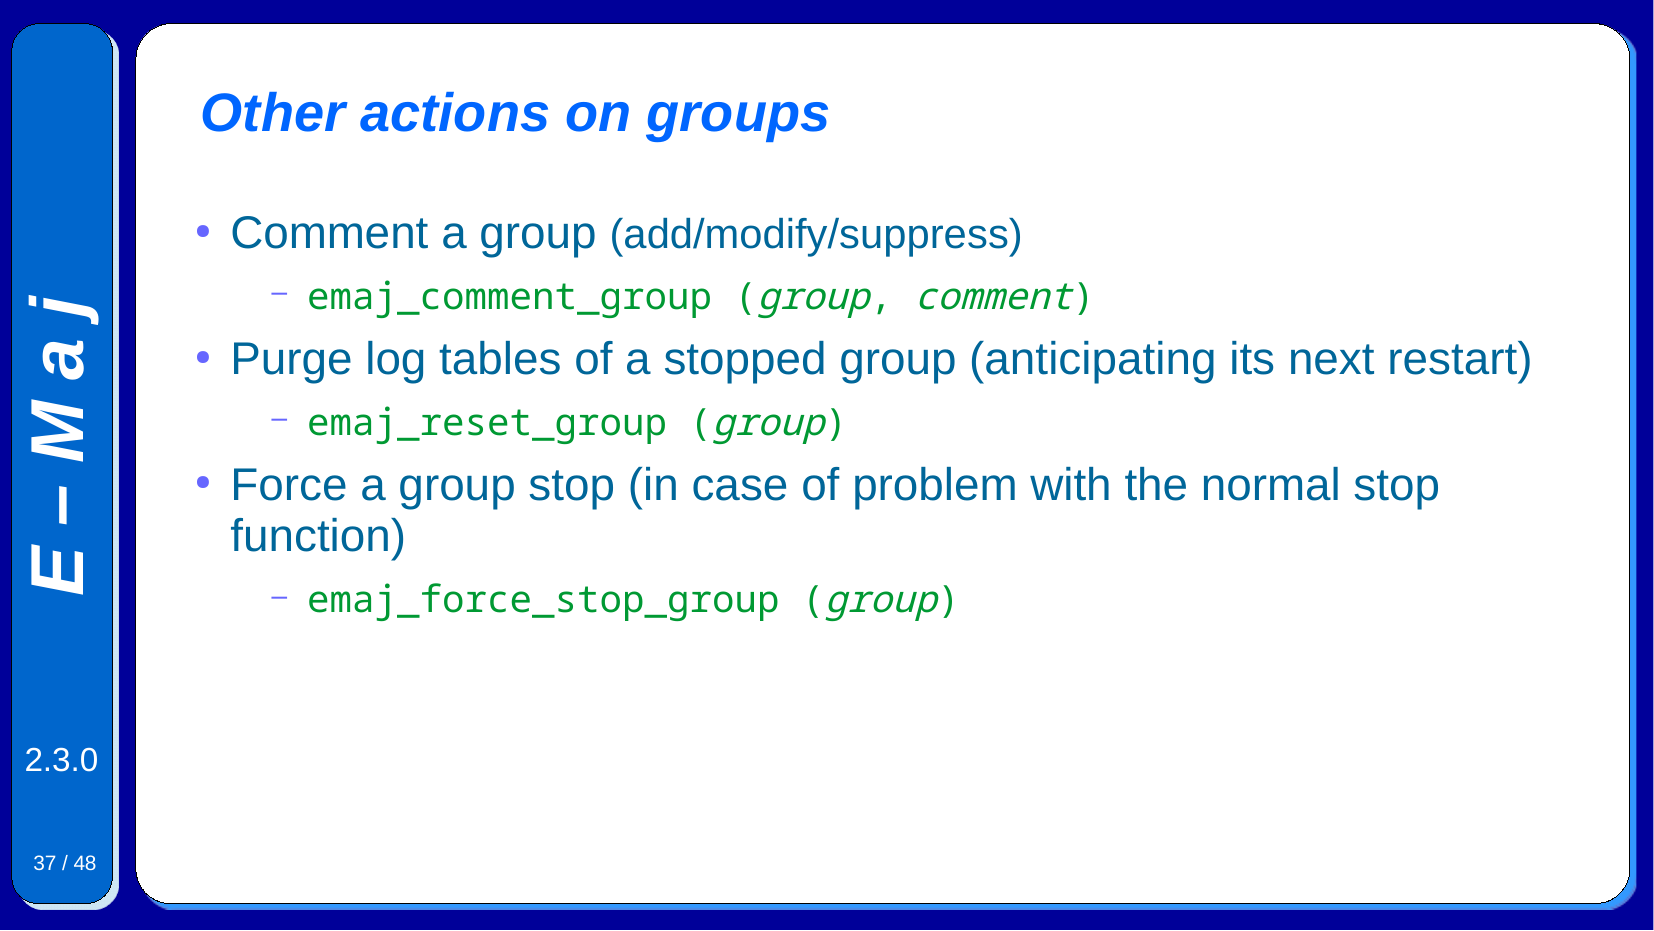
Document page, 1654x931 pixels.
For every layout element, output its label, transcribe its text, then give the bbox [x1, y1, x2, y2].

title Other actions on groups [200, 34, 1575, 191]
list Comment a group (add/modify/suppress) emaj_comment_group (group, comment) Purge log tables of a stopped group (anticipating its next restart) emaj_reset_group (group) Force a group stop (in case of problem with the normal stop function) emaj_force_stop_group (group) [177, 206, 1587, 827]
